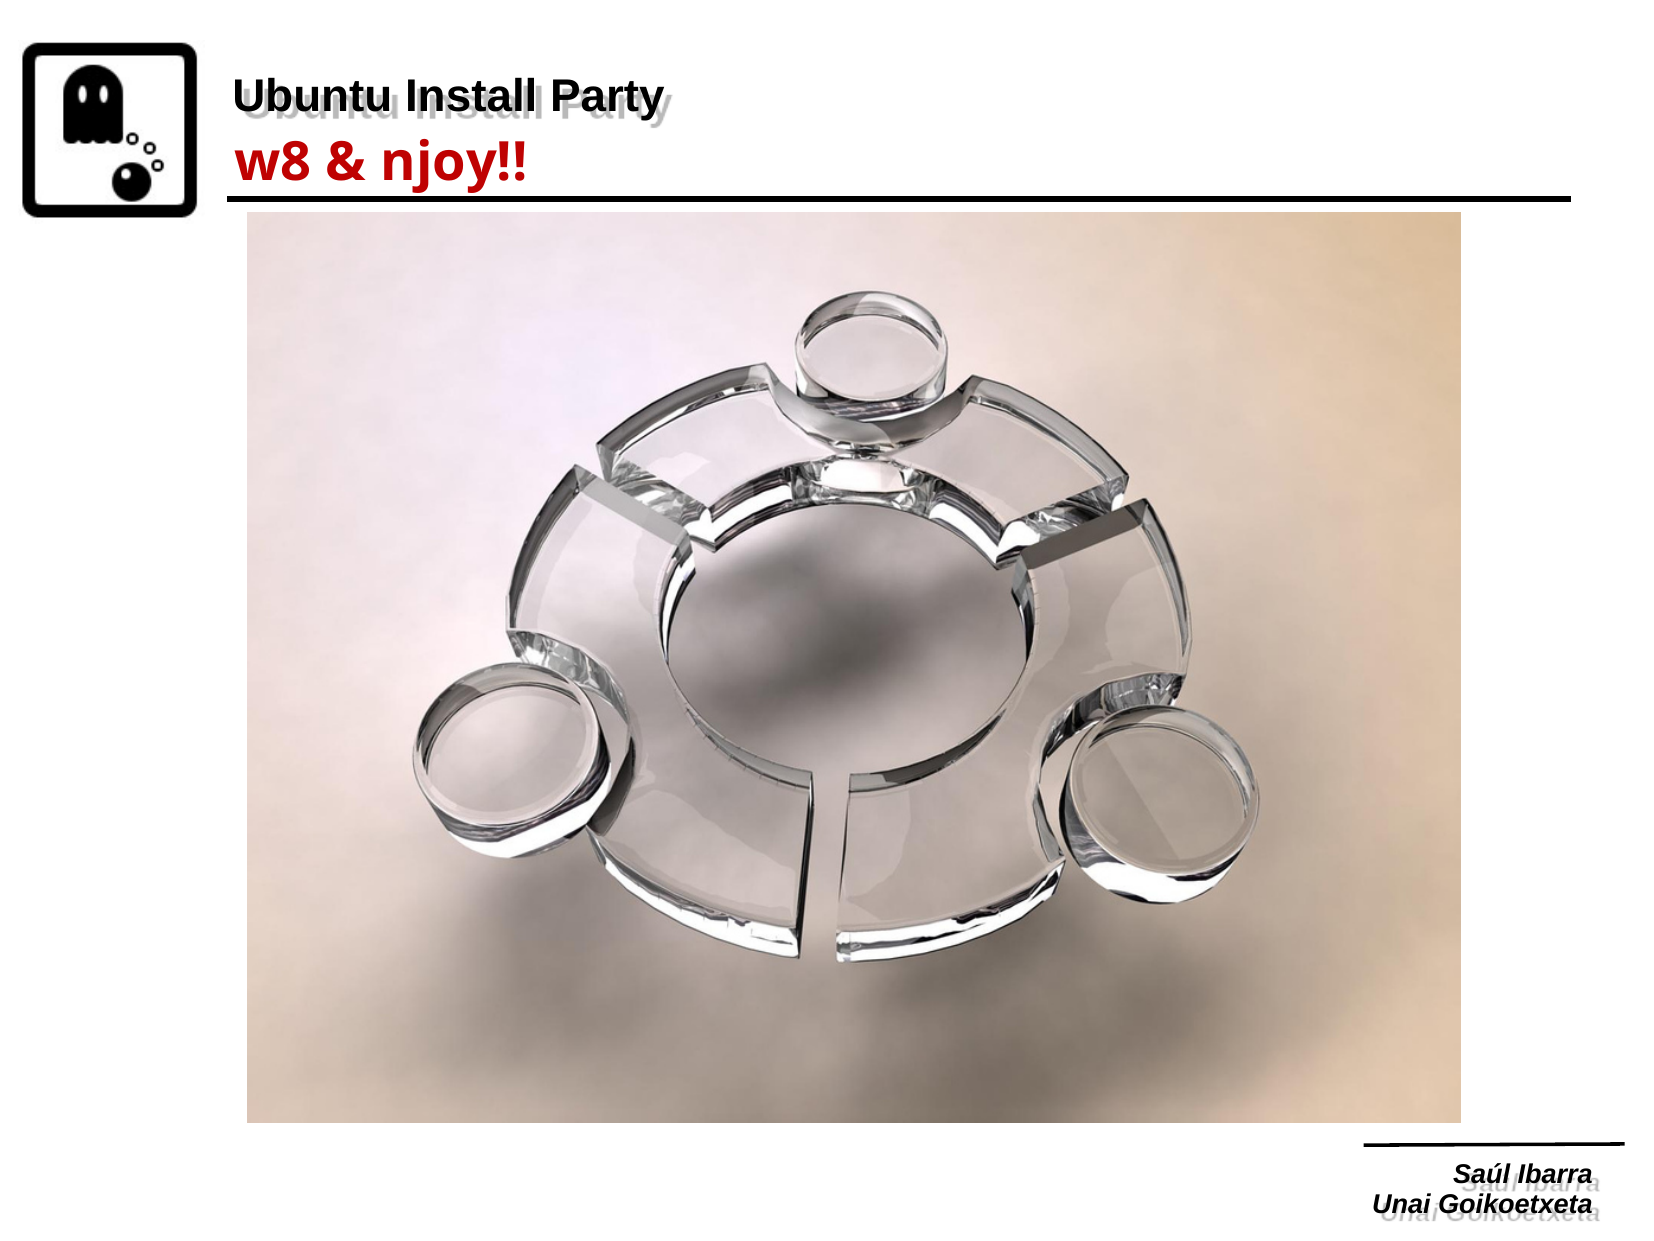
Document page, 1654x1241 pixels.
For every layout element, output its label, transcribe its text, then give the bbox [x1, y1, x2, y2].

picture [18, 40, 205, 224]
title w8 & njoy!! [234, 120, 1529, 199]
picture [247, 212, 1461, 1123]
